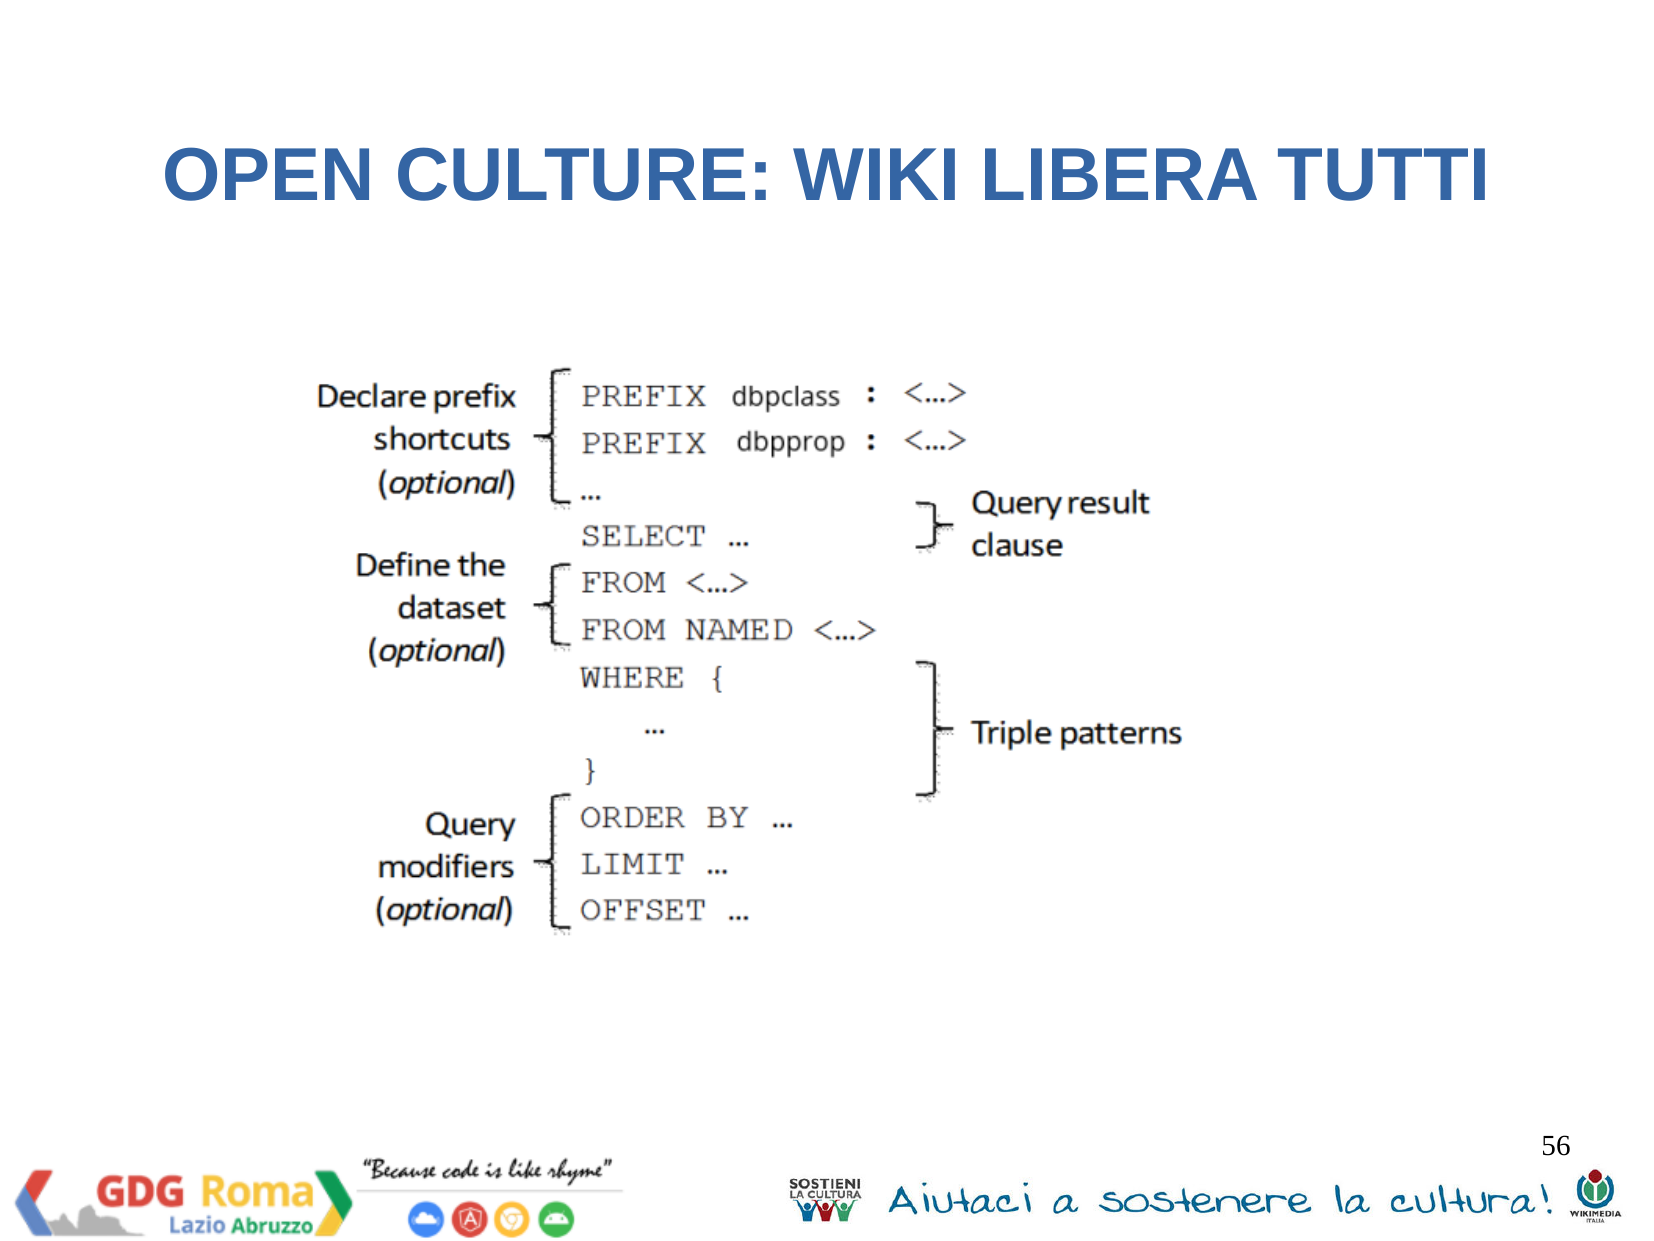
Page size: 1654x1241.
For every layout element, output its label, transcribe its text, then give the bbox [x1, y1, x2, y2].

picture [307, 336, 1193, 984]
picture [772, 1163, 1648, 1233]
picture [11, 1155, 626, 1241]
title OPEN CULTURE: WIKI LIBERA TUTTI [11, 17, 1642, 249]
